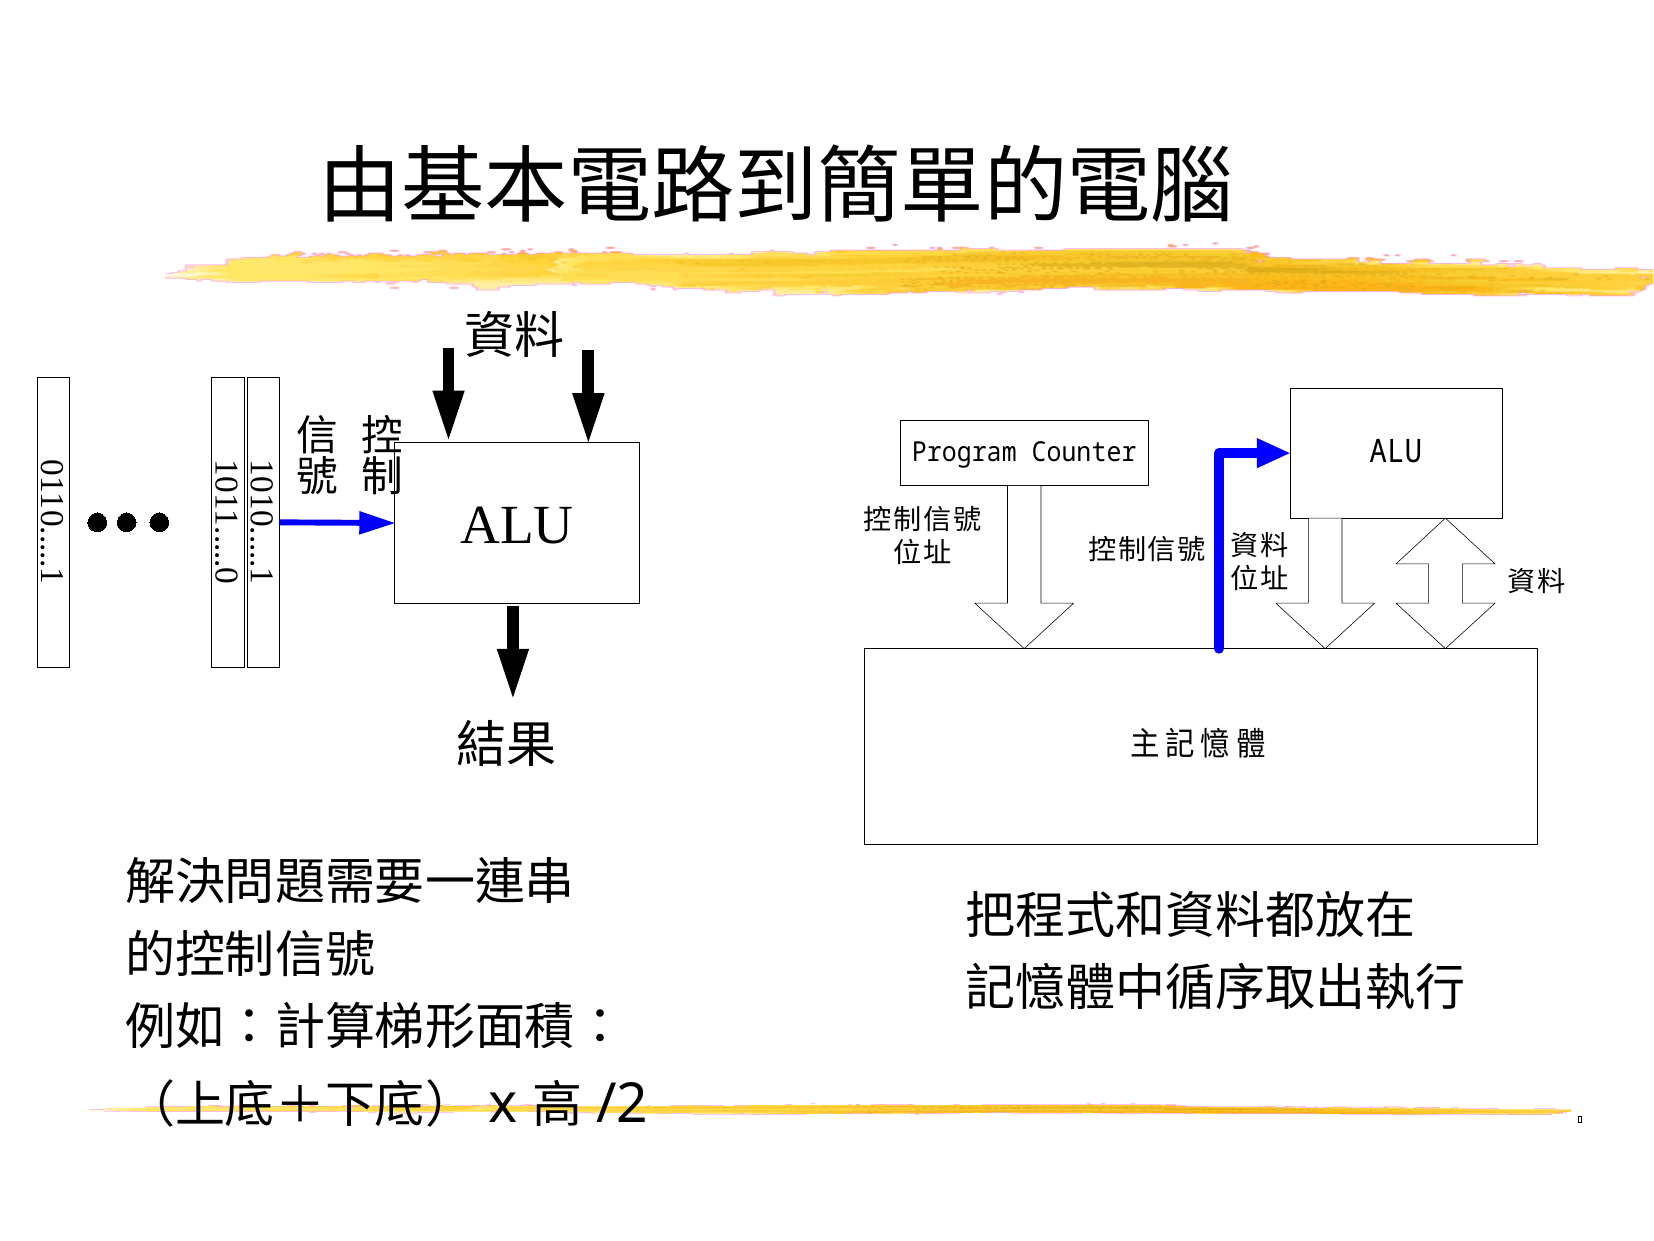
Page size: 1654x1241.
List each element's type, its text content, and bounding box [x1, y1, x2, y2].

text_box 資料 [464, 291, 576, 347]
text_box [149, 512, 169, 532]
text_box ALU [394, 442, 640, 604]
text_box 解決問題需要一連串 的控制信號 例如：計算梯形面積： （上底＋下底）x高/2 [110, 834, 695, 1116]
text_box 把程式和資料都放在 記憶體中循序取出執行 [950, 868, 1536, 1017]
chart [837, 386, 1584, 845]
text_box 1010.....1 [247, 377, 280, 668]
text_box 0110.....1 [37, 377, 70, 668]
text_box 1011.....0 [211, 377, 245, 668]
title 由基本電路到簡單的電腦 [73, 41, 1479, 249]
picture [165, 237, 1654, 308]
text_box 結果 [456, 700, 568, 756]
text_box 控制 信號 [287, 413, 391, 514]
text_box [87, 512, 107, 532]
picture [626, 1102, 1571, 1117]
text_box [117, 512, 137, 532]
picture [82, 1102, 163, 1117]
